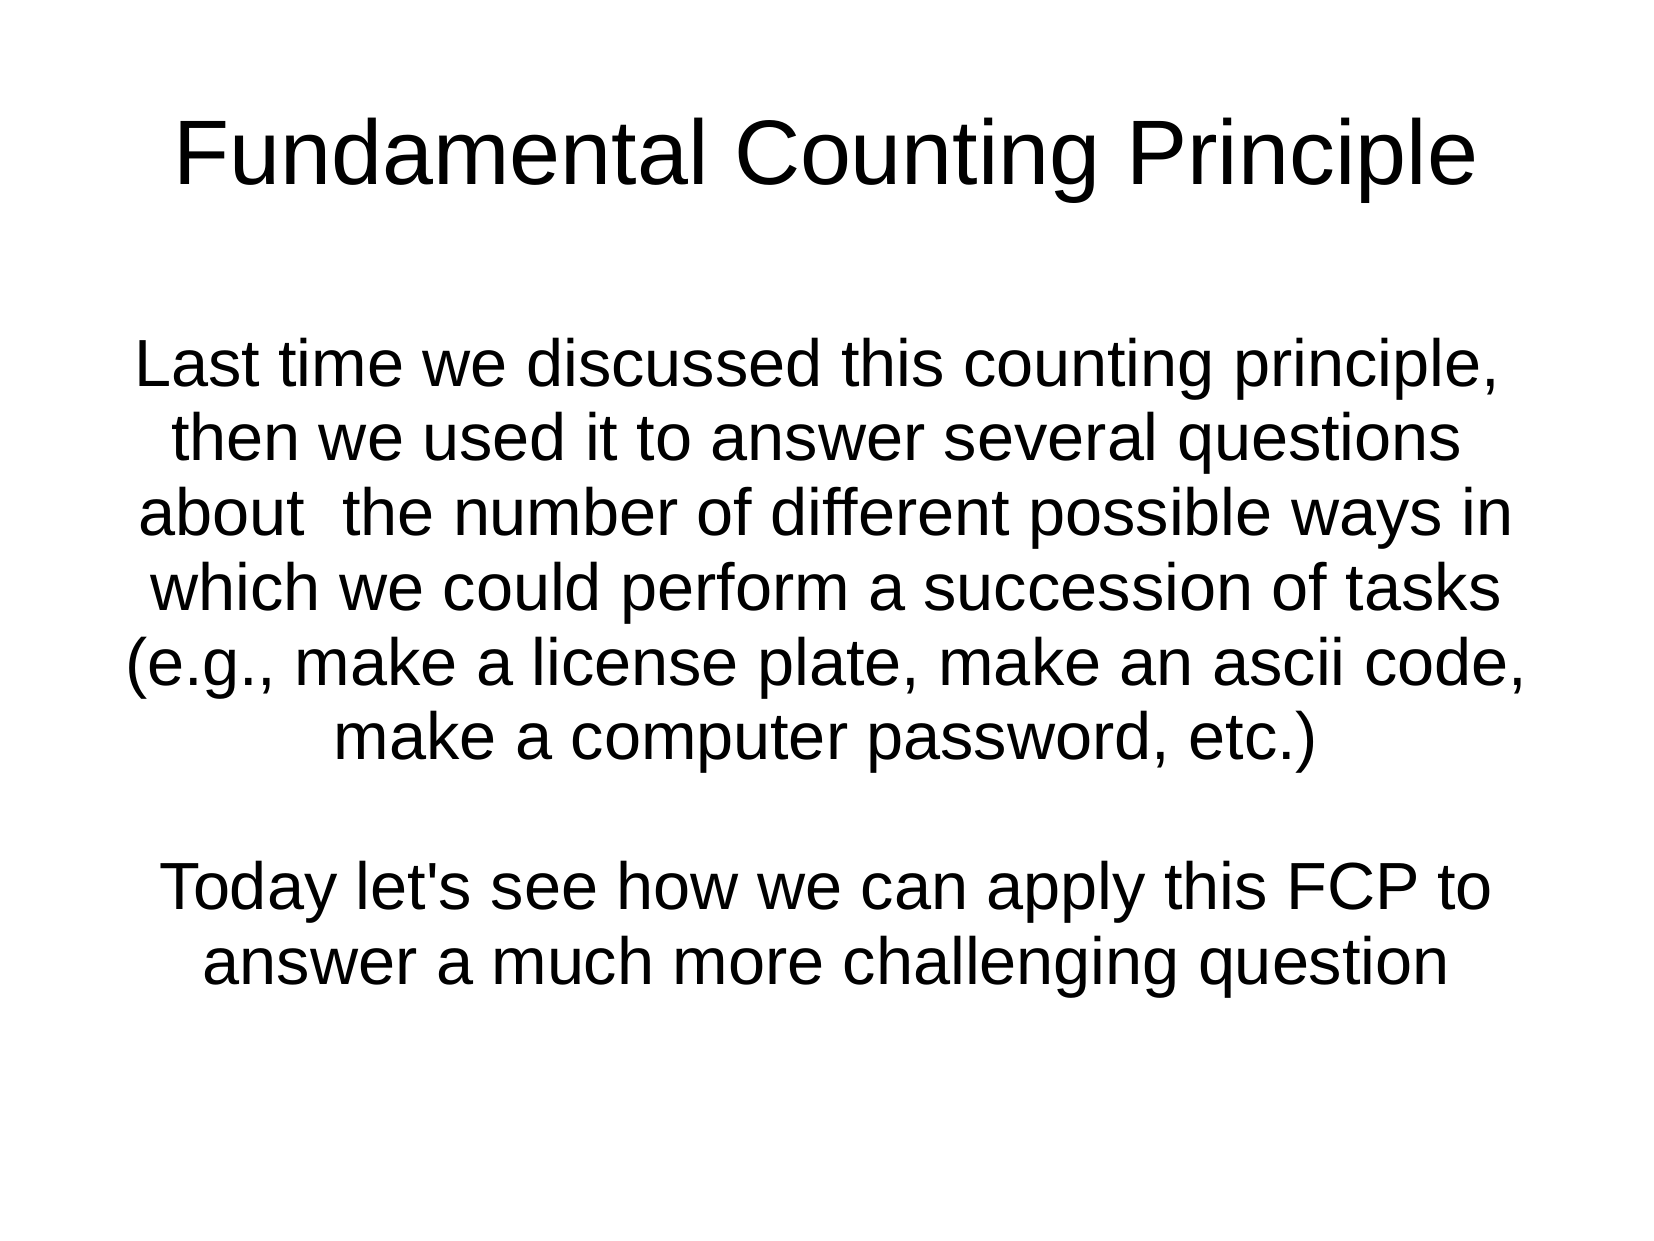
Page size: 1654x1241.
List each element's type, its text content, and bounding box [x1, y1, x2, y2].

subtitle Last time we discussed this counting principle, then we used it to answer several questions about the number of different possible ways in which we could perform a succession of tasks (e.g., make a license plate, make an ascii code, make a computer password, etc.) Today let's see how we can apply this FCP to answer a much more challenging question [82, 290, 1571, 1109]
title Fundamental Counting Principle [82, 56, 1571, 250]
